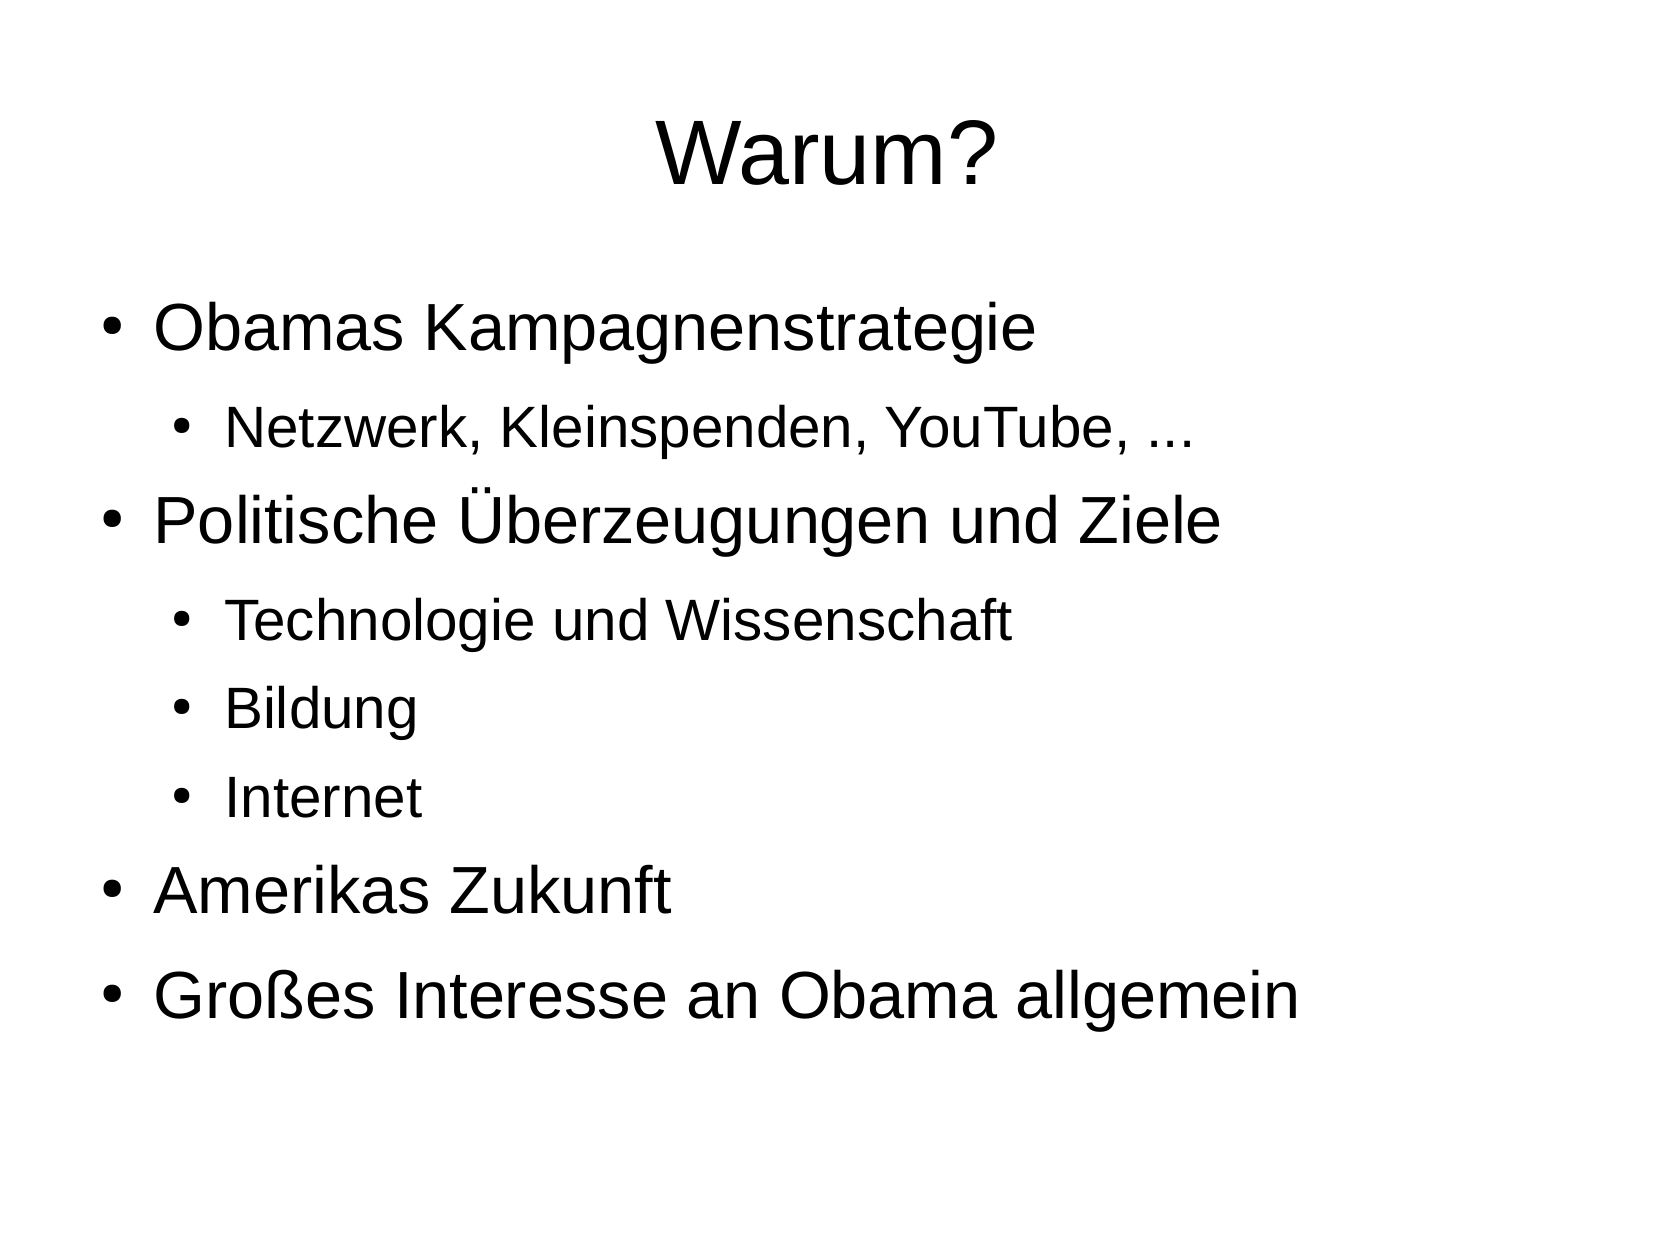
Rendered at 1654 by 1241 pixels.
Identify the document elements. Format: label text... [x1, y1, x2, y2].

list Obamas Kampagnenstrategie Netzwerk, Kleinspenden, YouTube, ... Politische Überzeugungen und Ziele Technologie und Wissenschaft Bildung Internet Amerikas Zukunft Großes Interesse an Obama allgemein [82, 290, 1571, 1094]
title Warum? [82, 49, 1571, 257]
